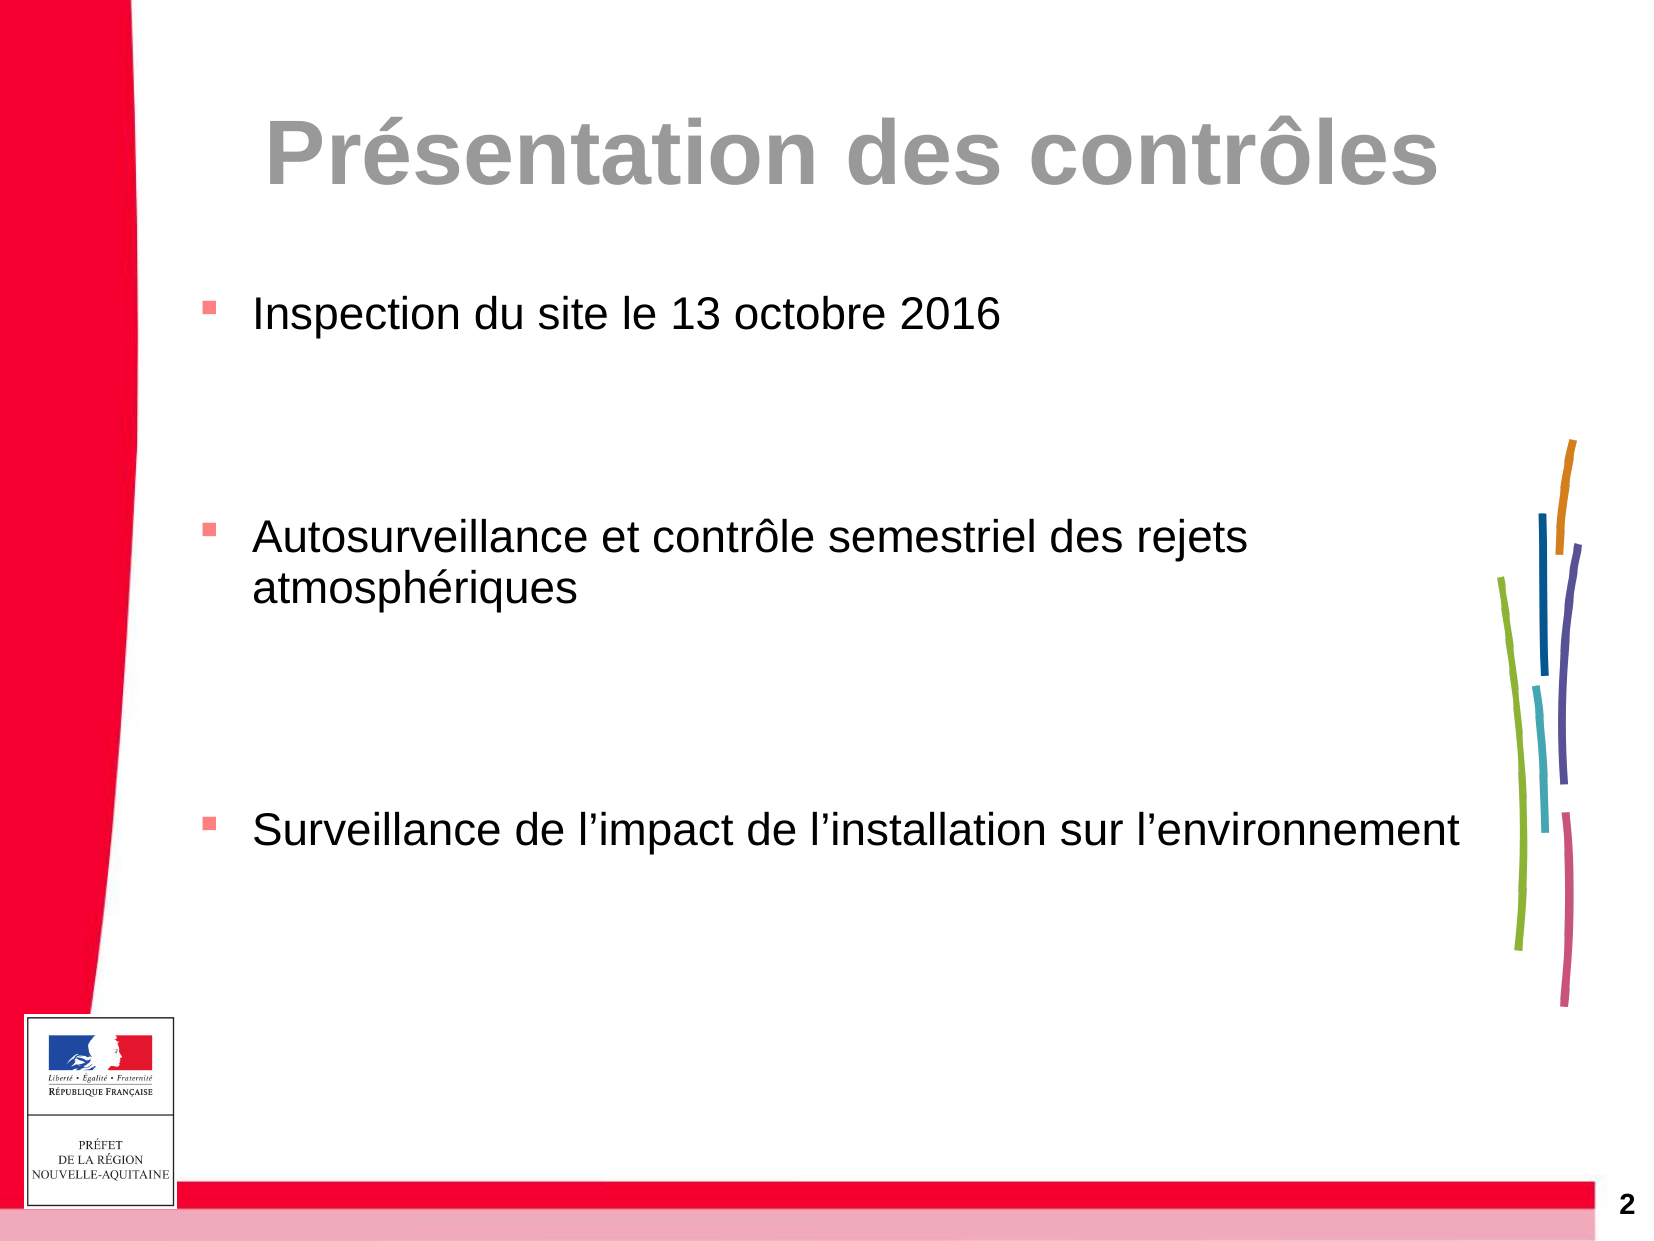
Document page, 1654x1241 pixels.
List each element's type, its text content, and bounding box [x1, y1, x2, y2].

list Inspection du site le 13 octobre 2016 Autosurveillance et contrôle semestriel des rejets atmosphériques Surveillance de l’impact de l’installation sur l’environnement [181, 288, 1511, 1107]
picture [0, 0, 1654, 1241]
title Présentation des contrôles [136, 56, 1571, 250]
